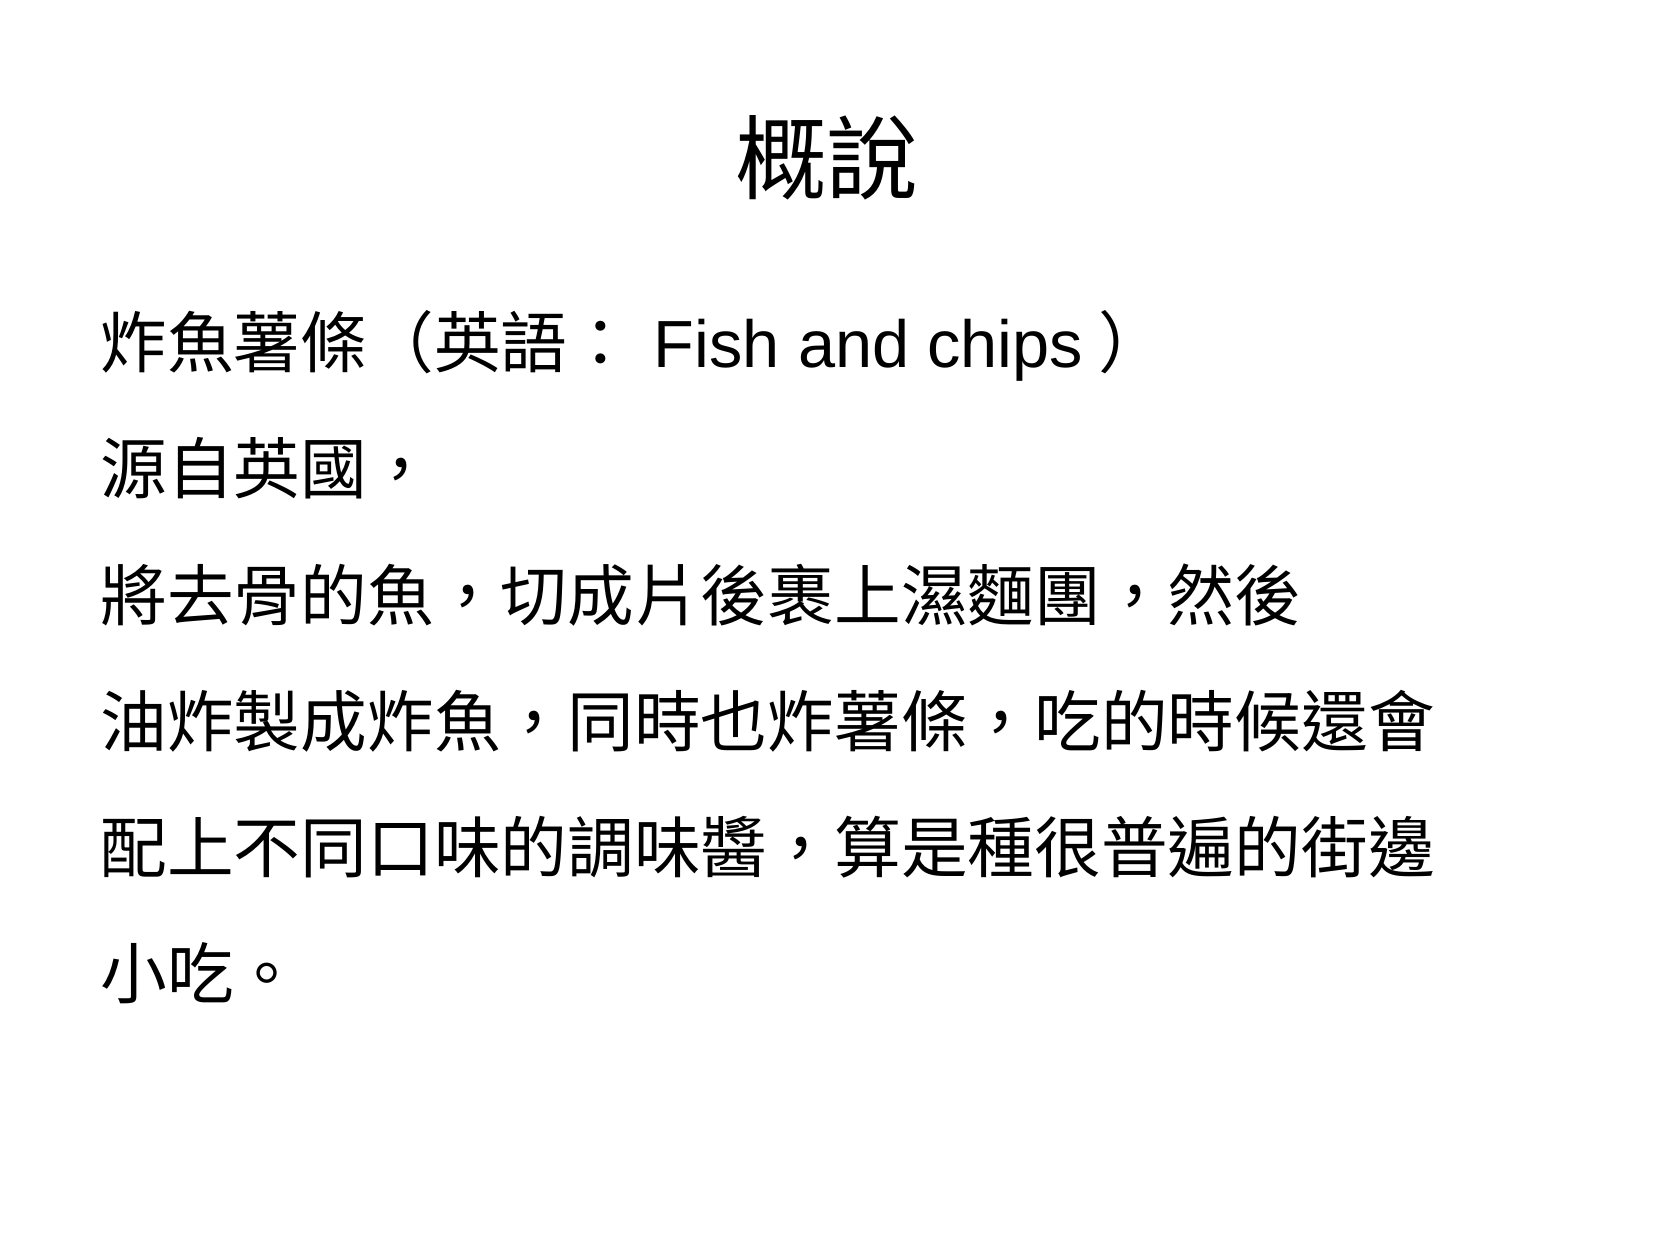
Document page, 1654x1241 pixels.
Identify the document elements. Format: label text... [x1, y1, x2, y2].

list 炸魚薯條（英語：Fish and chips） 源自英國， 將去骨的魚，切成片後裹上濕麵團，然後 油炸製成炸魚，同時也炸薯條，吃的時候還會 配上不同口味的調味醬，算是種很普遍的街邊 小吃。 [82, 290, 1571, 1109]
title 概說 [82, 49, 1571, 257]
